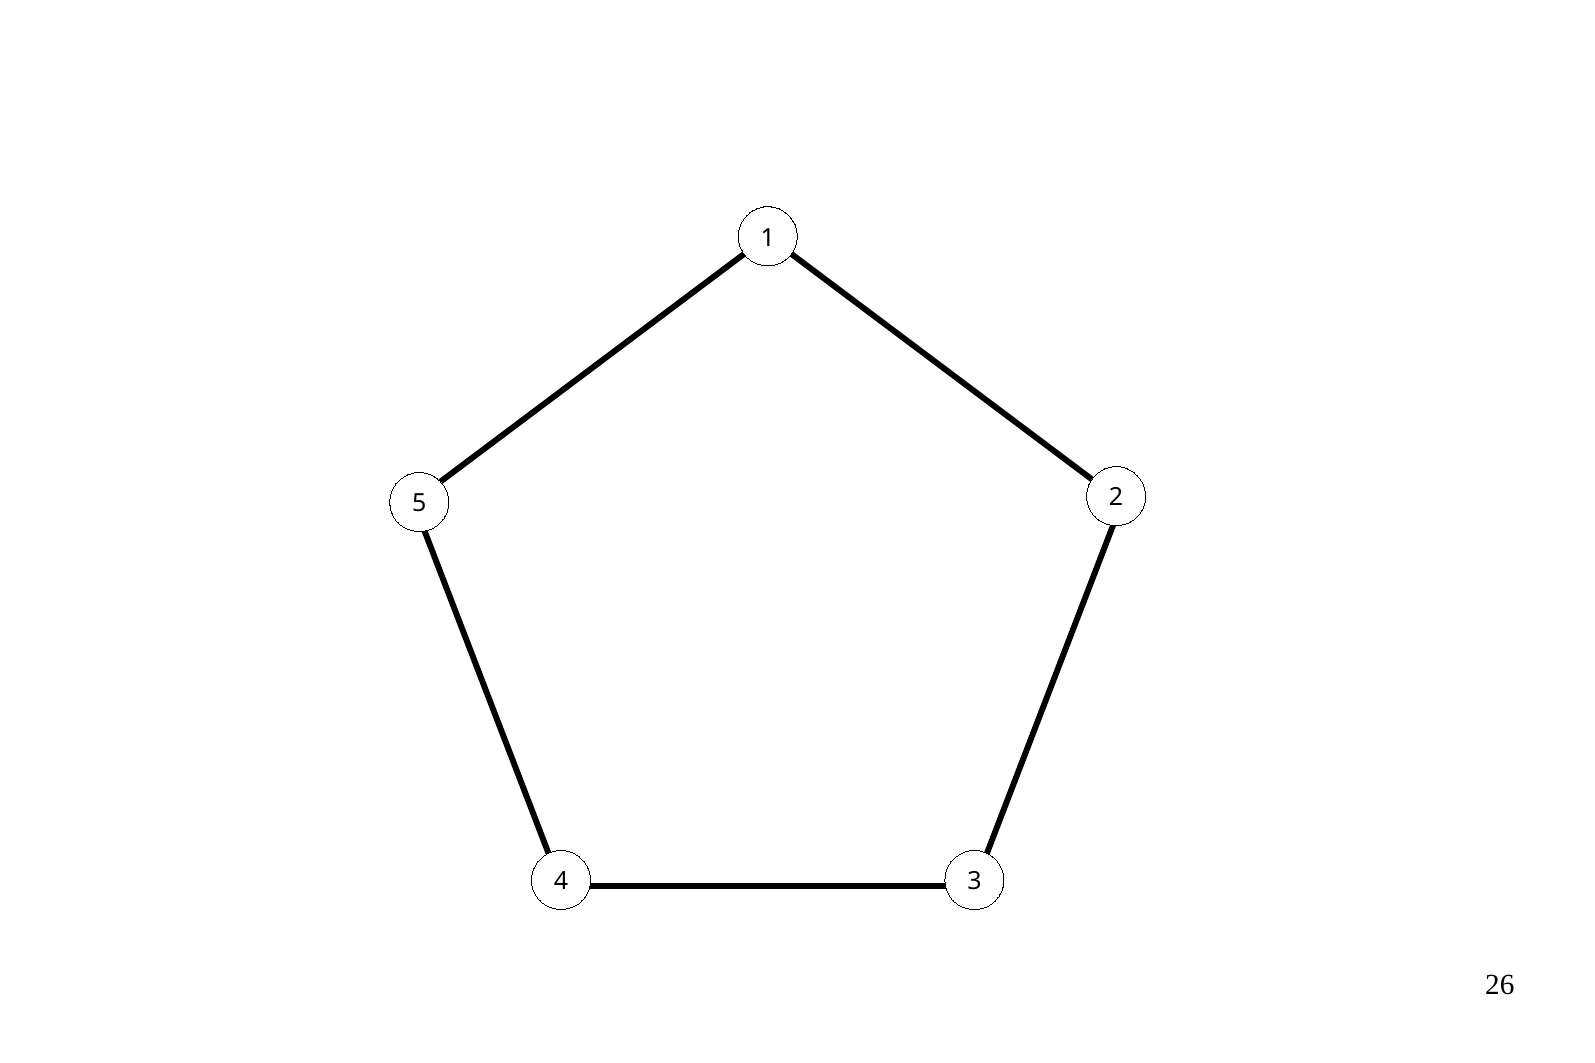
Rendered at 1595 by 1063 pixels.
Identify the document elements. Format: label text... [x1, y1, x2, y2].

text_box 5 [389, 472, 449, 532]
text_box 3 [944, 850, 1004, 910]
text_box 4 [531, 850, 591, 910]
text_box 1 [738, 206, 798, 266]
text_box 2 [1086, 466, 1146, 526]
